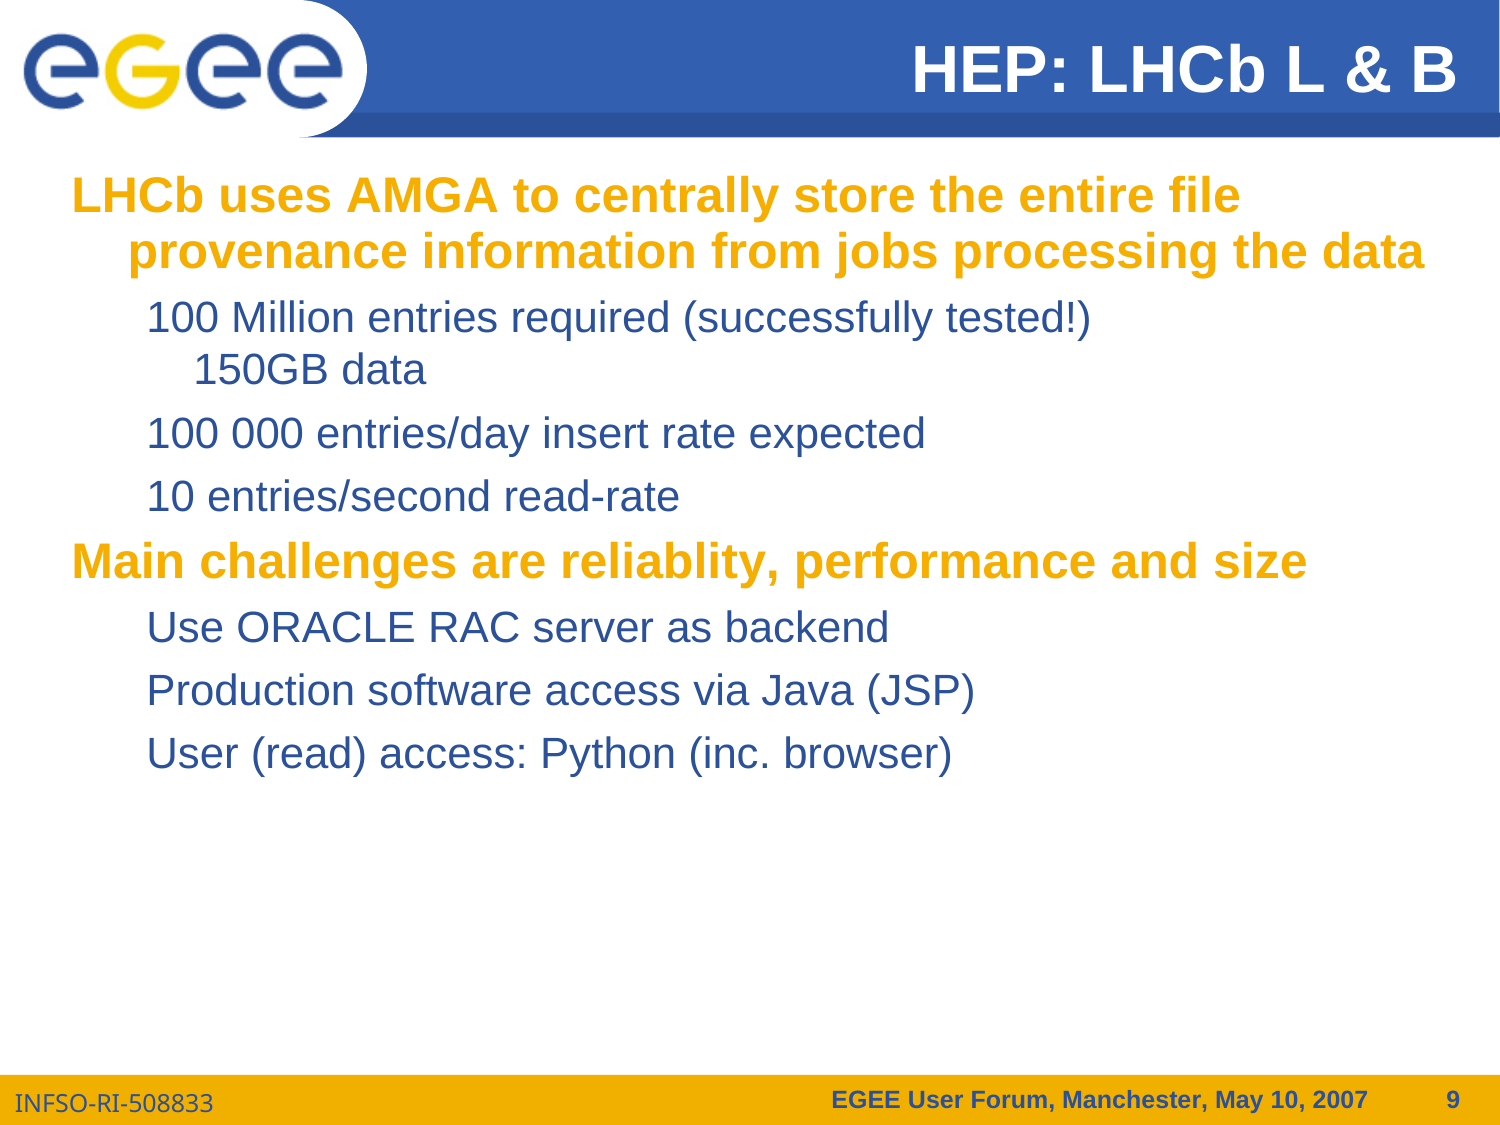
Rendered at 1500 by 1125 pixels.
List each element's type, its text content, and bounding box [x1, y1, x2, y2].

list LHCb uses AMGA to centrally store the entire file provenance information from jobs processing the data 100 Million entries required (successfully tested!) 150GB data 100 000 entries/day insert rate expected 10 entries/second read-rate Main challenges are reliablity, performance and size Use ORACLE RAC server as backend Production software access via Java (JSP) User (read) access: Python (inc. browser) [56, 159, 1466, 1051]
picture [18, 30, 349, 112]
title HEP: LHCb L & B [369, 10, 1475, 124]
